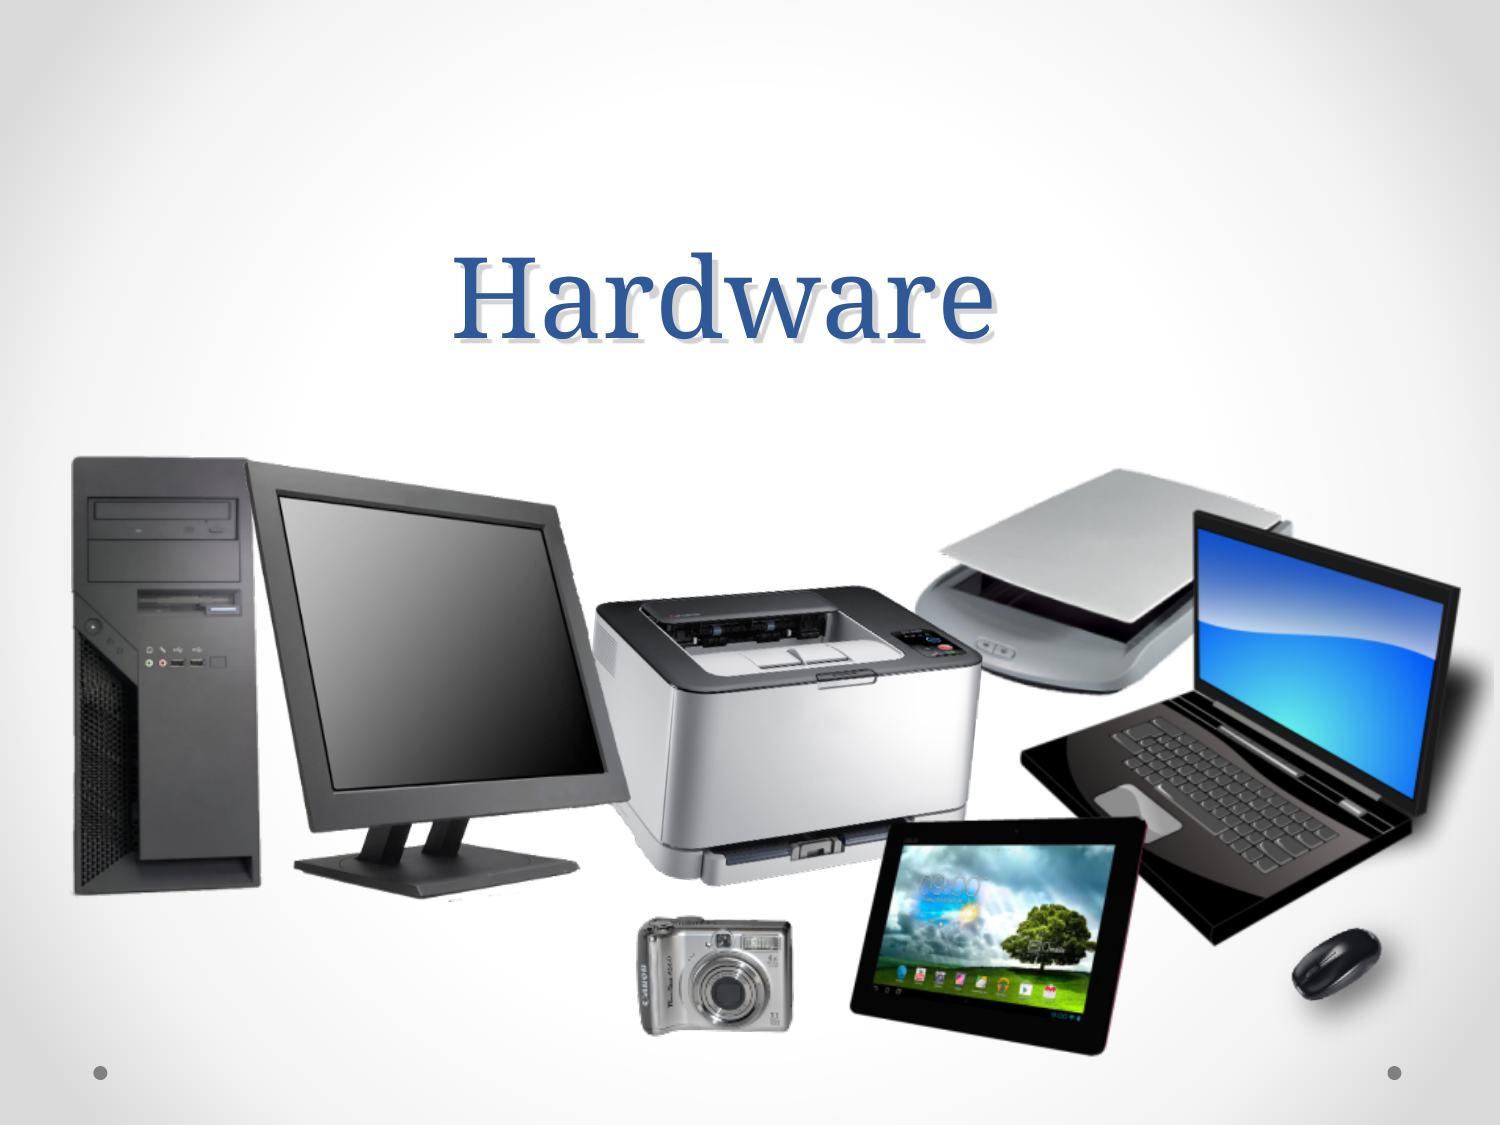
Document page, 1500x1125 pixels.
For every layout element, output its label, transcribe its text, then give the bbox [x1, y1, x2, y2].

picture [635, 914, 794, 1038]
picture [64, 421, 1494, 1077]
title Hardware [86, 232, 1362, 370]
